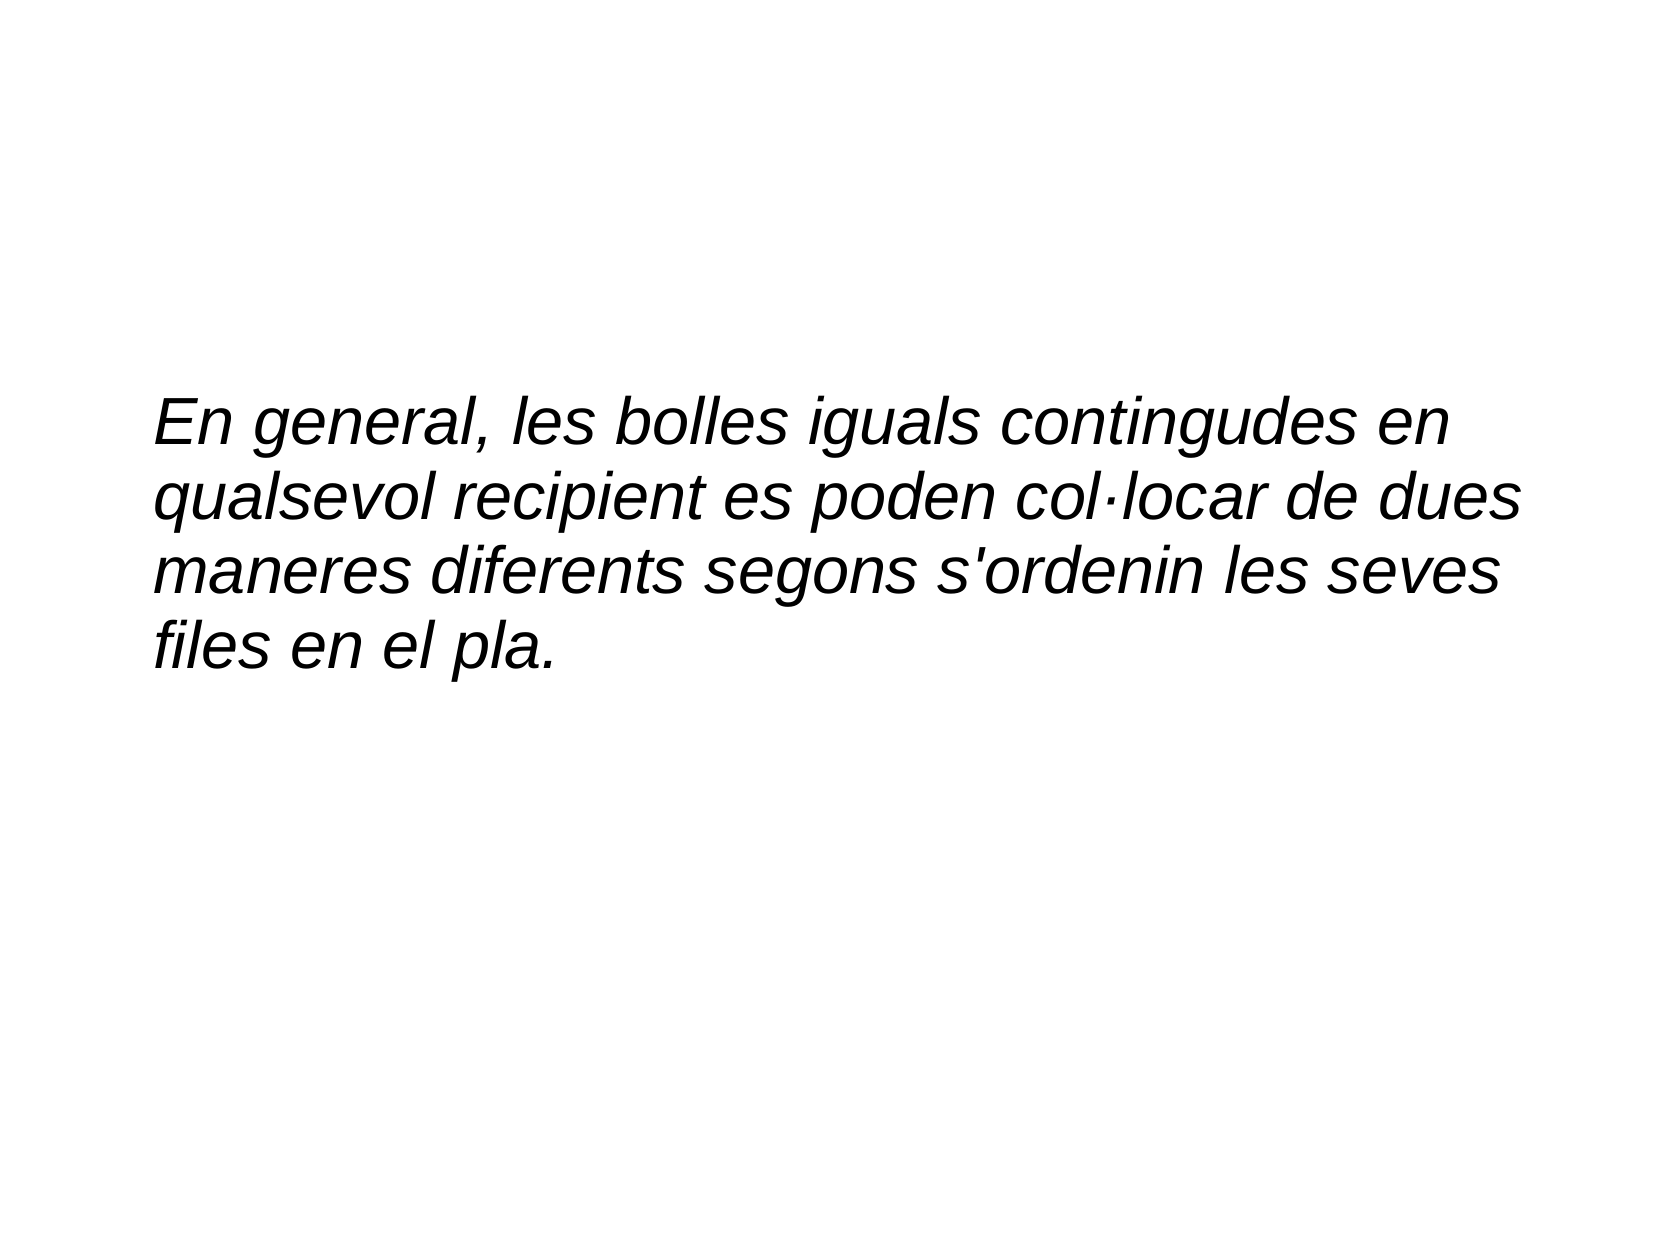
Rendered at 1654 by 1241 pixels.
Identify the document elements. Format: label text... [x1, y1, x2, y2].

list En general, les bolles iguals contingudes en qualsevol recipient es poden col·locar de dues maneres diferents segons s'ordenin les seves files en el pla. [82, 383, 1571, 1109]
